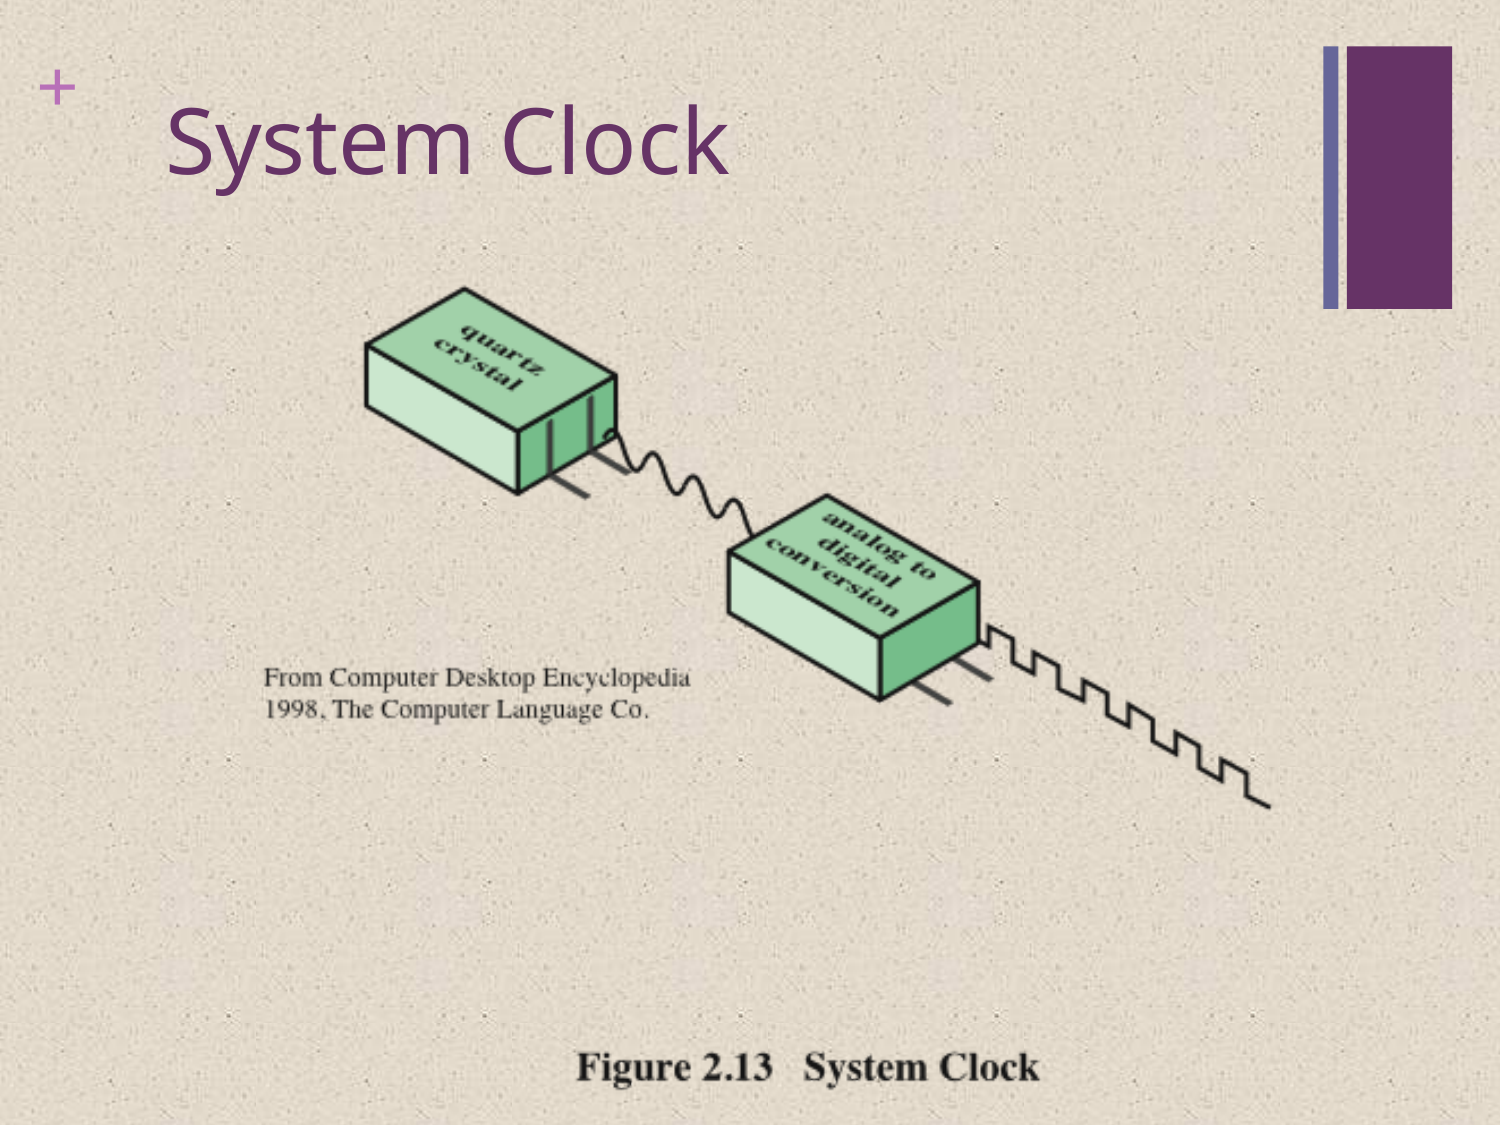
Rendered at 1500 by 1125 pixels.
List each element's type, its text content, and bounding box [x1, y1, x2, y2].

picture [0, 0, 1500, 1125]
title System Clock [150, 75, 1390, 259]
